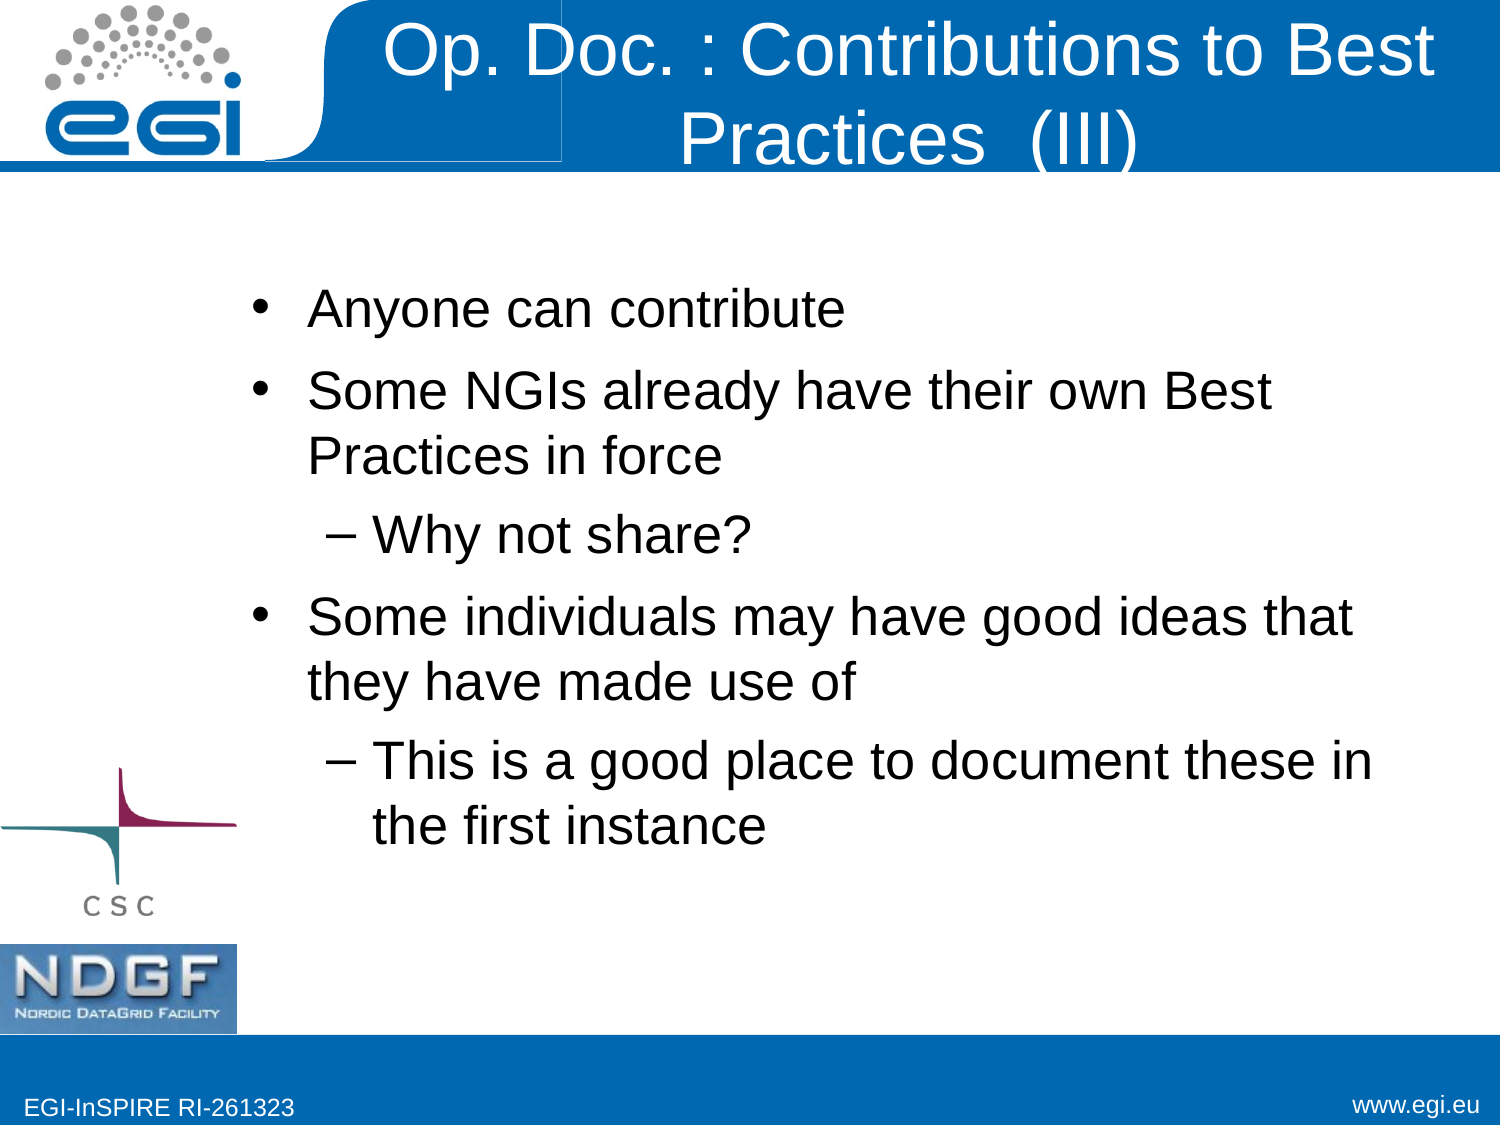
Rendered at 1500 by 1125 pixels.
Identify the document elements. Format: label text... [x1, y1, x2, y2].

title Op. Doc. : Contributions to Best Practices (III) [348, 0, 1471, 216]
list Anyone can contribute Some NGIs already have their own Best Practices in force Why not share? Some individuals may have good ideas that they have made use of This is a good place to document these in the first instance [236, 265, 1418, 1024]
picture [0, 944, 237, 1034]
picture [0, 0, 265, 161]
picture [0, 767, 236, 916]
